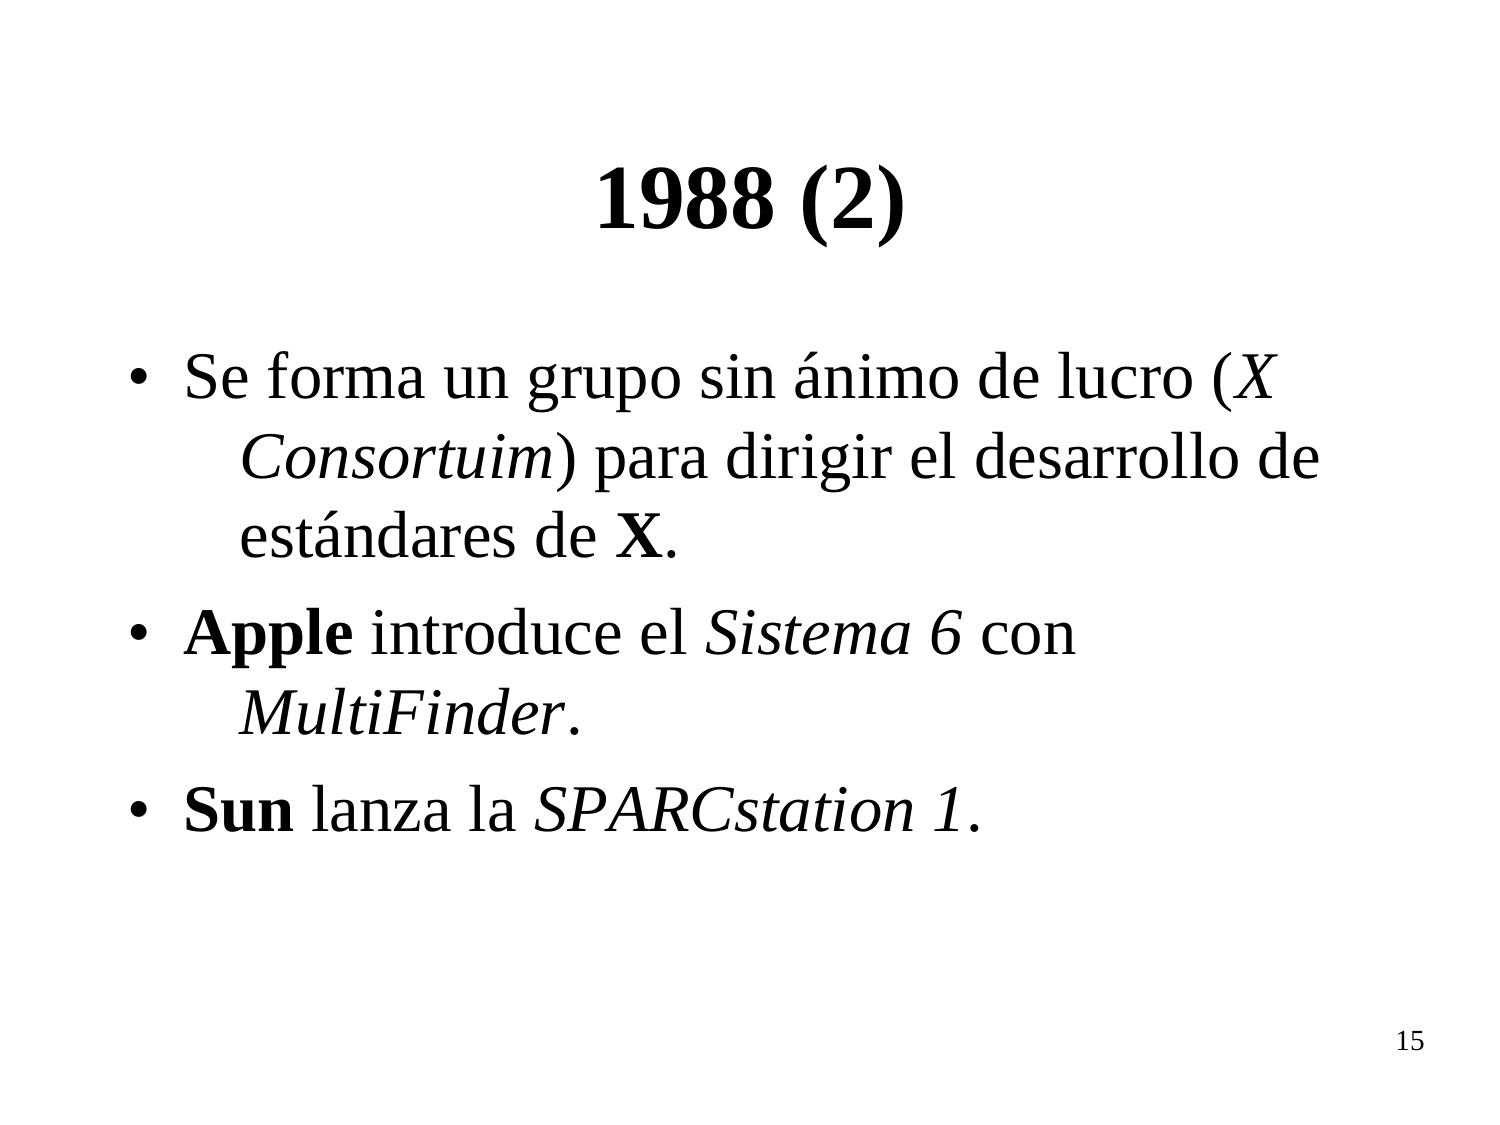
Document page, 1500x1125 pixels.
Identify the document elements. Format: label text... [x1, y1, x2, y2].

title 1988 (2) [112, 99, 1388, 288]
list Se forma un grupo sin ánimo de lucro (X Consortuim) para dirigir el desarrollo de estándares de X. Apple introduce el Sistema 6 con MultiFinder. Sun lanza la SPARCstation 1. [112, 324, 1388, 1000]
